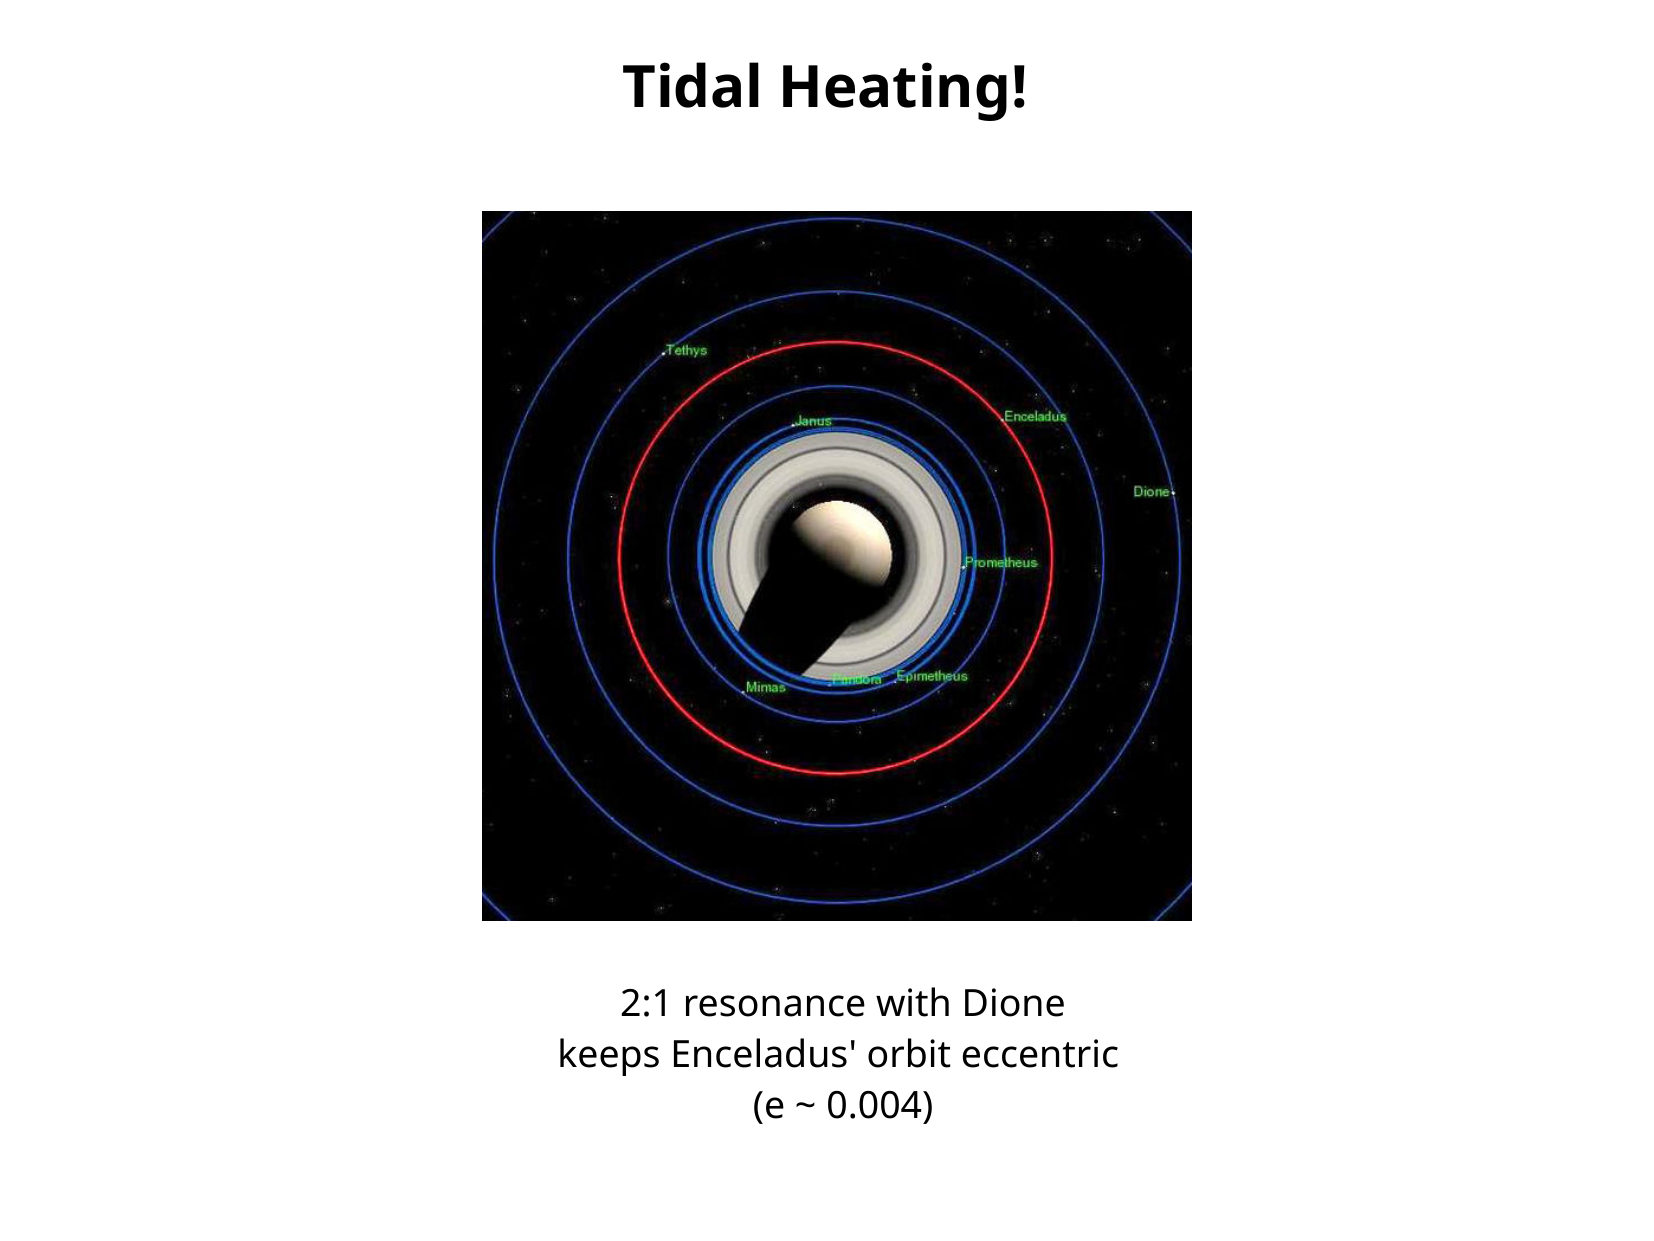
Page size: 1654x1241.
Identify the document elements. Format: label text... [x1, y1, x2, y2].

text_box 2:1 resonance with Dione keeps Enceladus' orbit eccentric (e ~ 0.004) [505, 969, 1181, 1142]
text_box Tidal Heating! [262, 37, 1388, 134]
picture [482, 211, 1192, 921]
